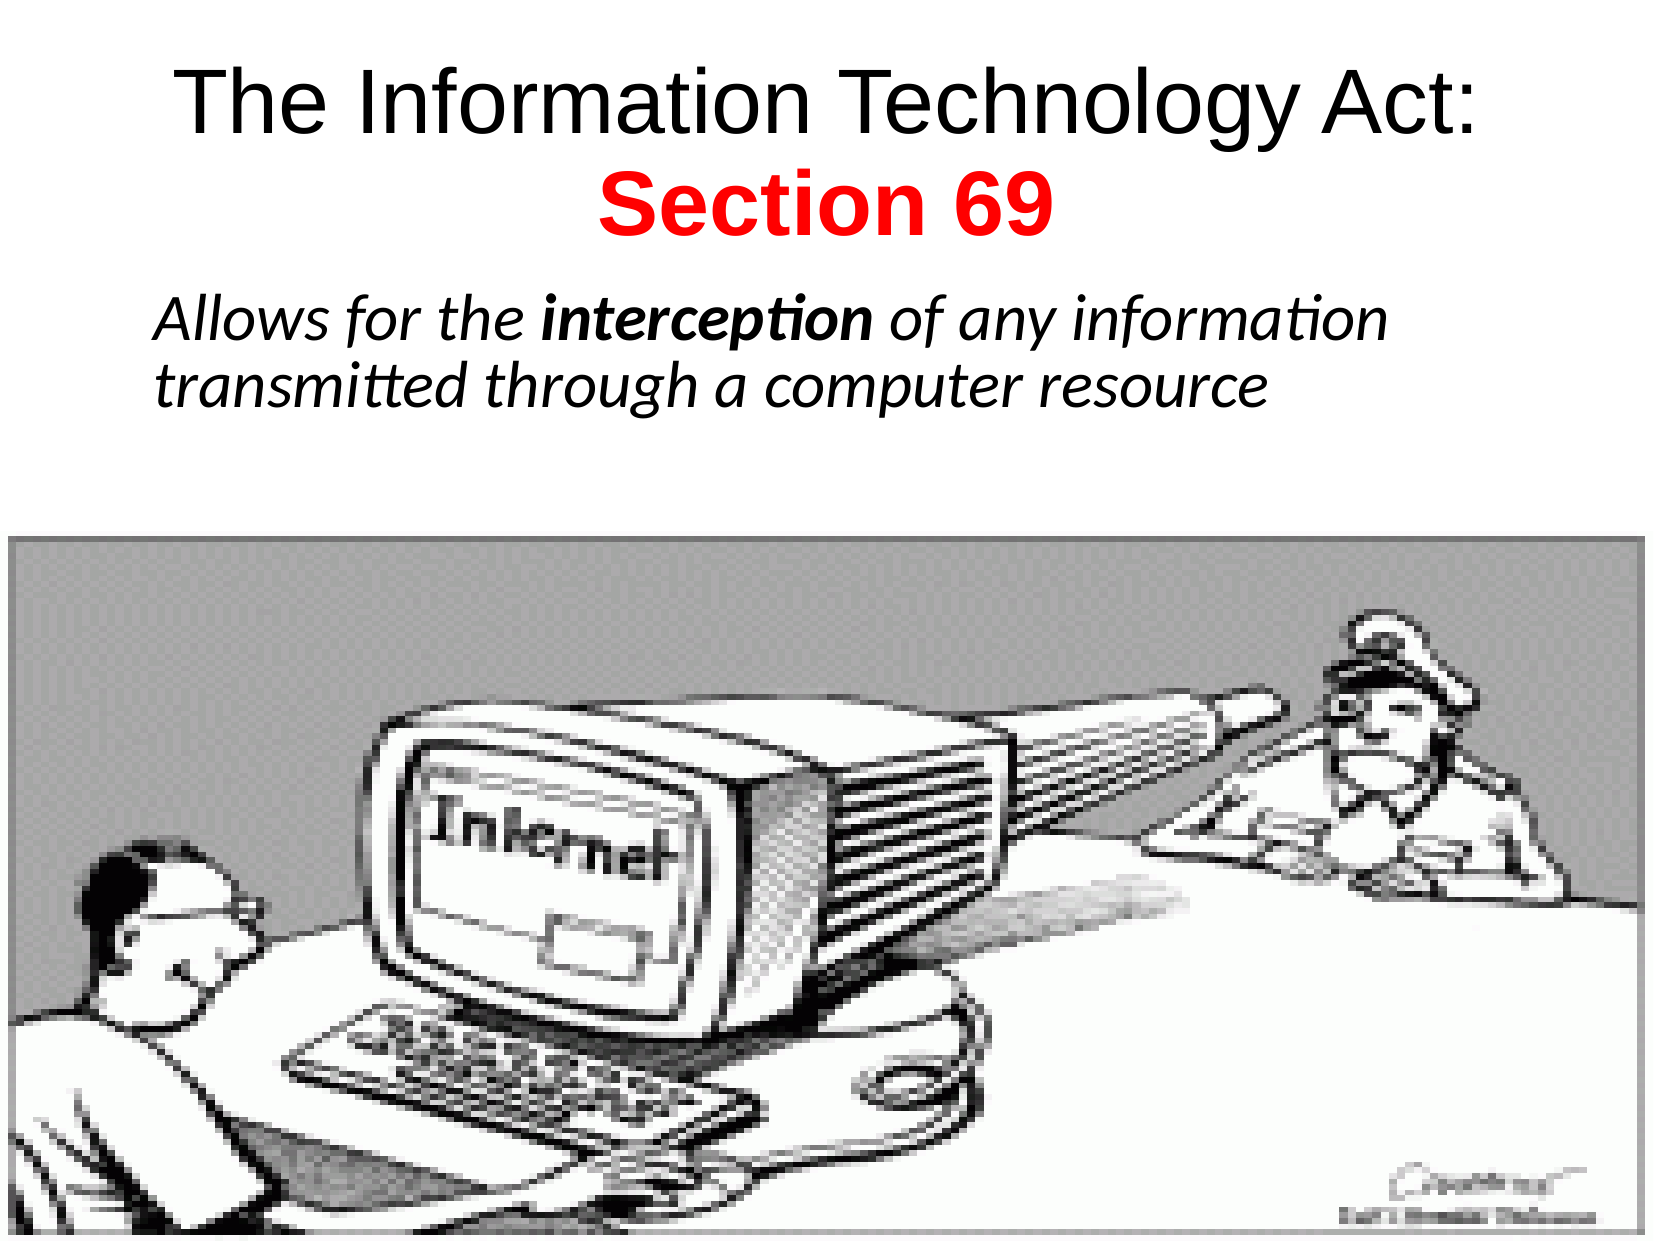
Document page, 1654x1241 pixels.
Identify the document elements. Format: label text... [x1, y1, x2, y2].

list Allows for the interception of any information transmitted through a computer resource [82, 290, 1538, 531]
picture [0, 531, 1654, 1241]
title The Information Technology Act: Section 69 [82, 49, 1571, 257]
